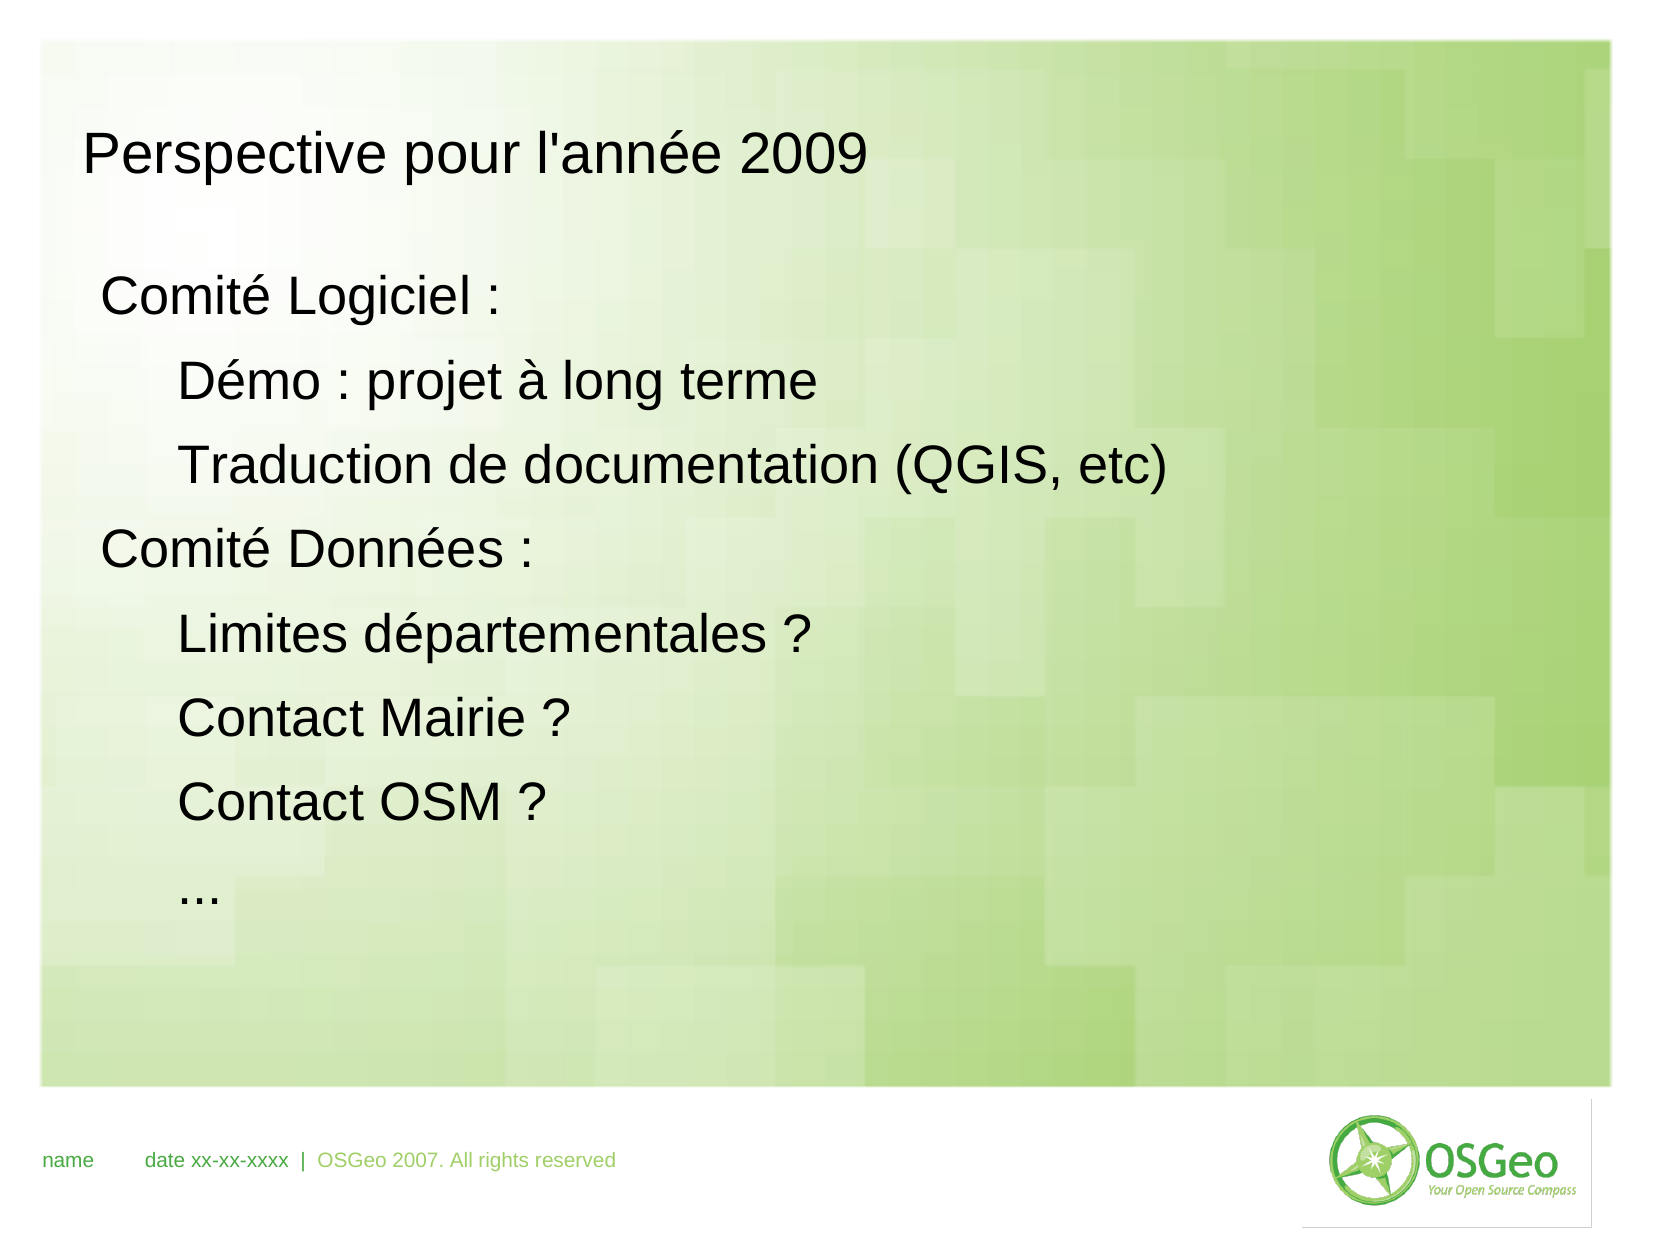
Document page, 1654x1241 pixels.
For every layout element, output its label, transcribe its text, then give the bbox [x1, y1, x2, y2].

picture [0, 1, 1654, 1239]
list Comité Logiciel : Démo : projet à long terme Traduction de documentation (QGIS, etc) Comité Données : Limites départementales ? Contact Mairie ? Contact OSM ? ... [82, 265, 1571, 1109]
title Perspective pour l'année 2009 [82, 49, 1571, 257]
